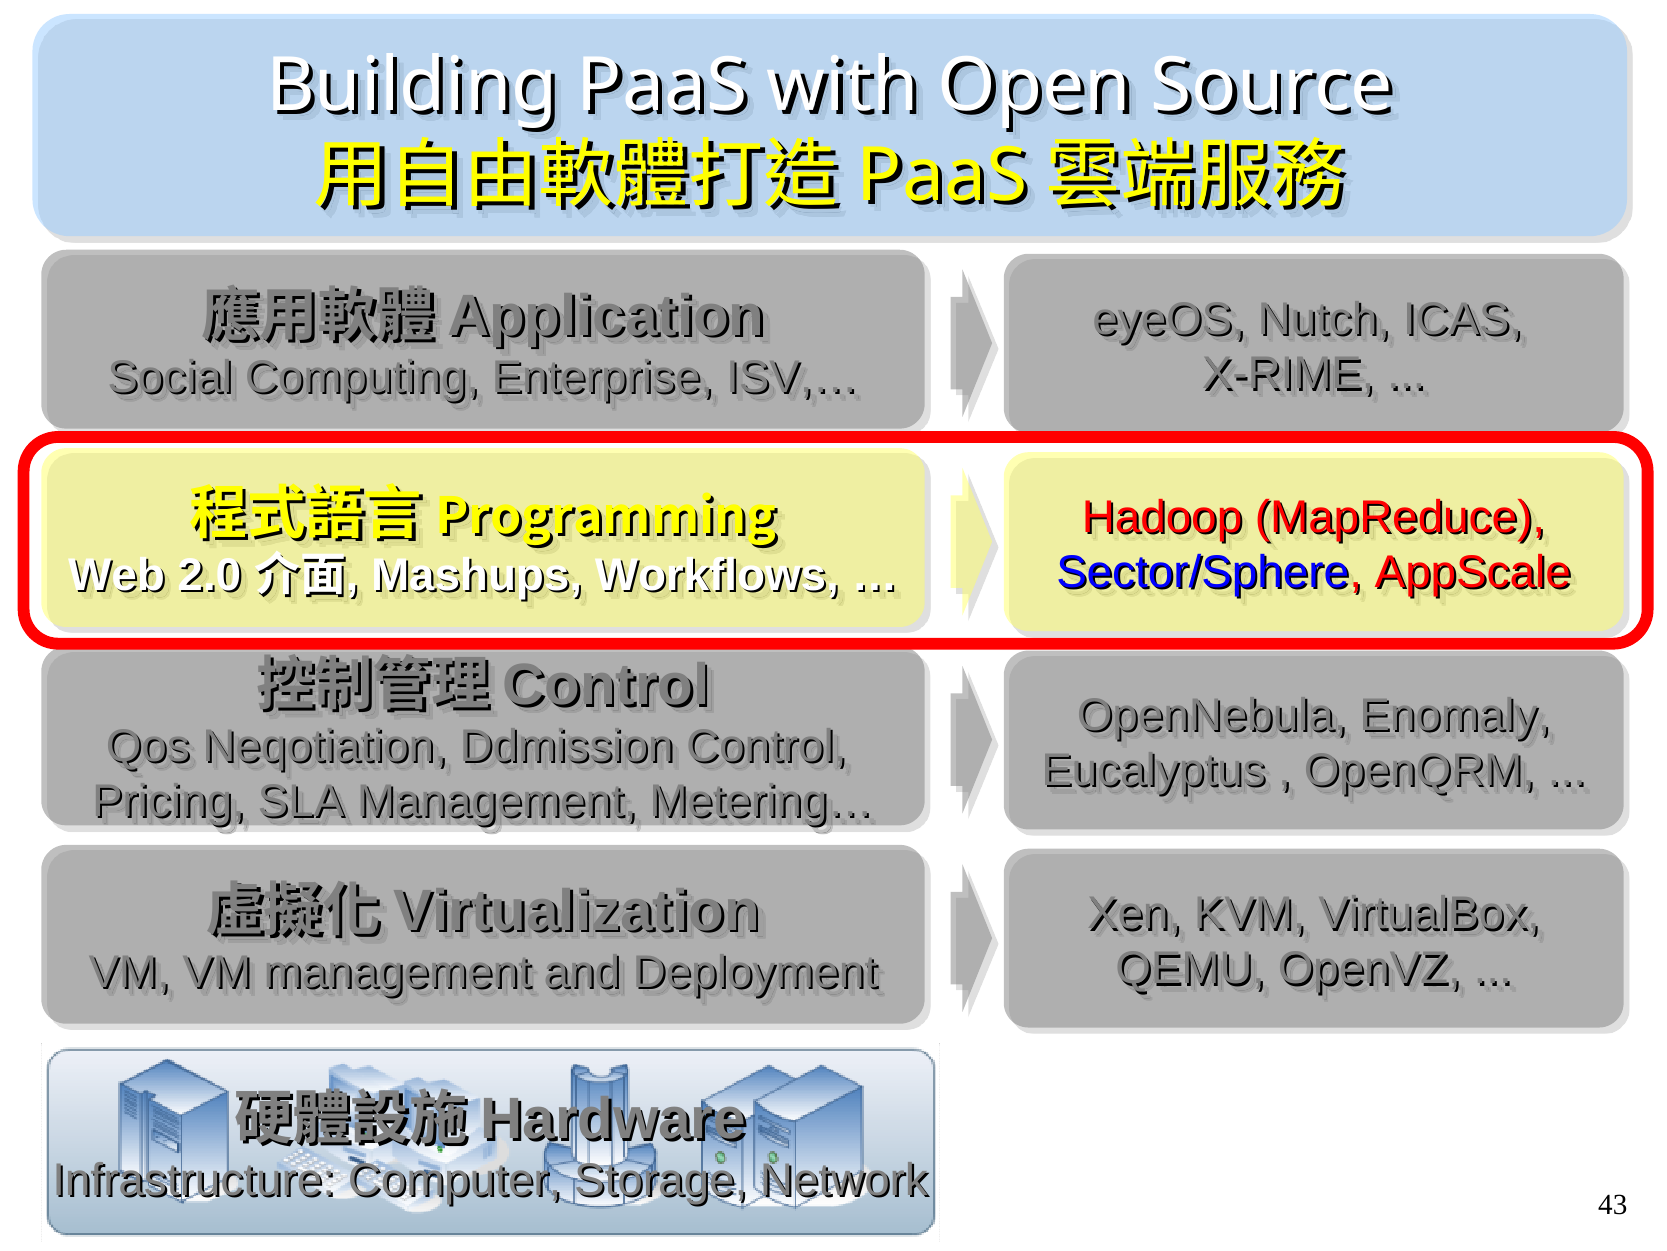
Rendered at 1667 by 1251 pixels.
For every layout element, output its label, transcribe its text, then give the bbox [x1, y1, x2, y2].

text_box eyeOS, Nutch, ICAS, X-RIME, ... [1003, 253, 1624, 431]
text_box OpenNebula, Enomaly, Eucalyptus , OpenQRM, ... [1003, 650, 1624, 830]
picture [41, 1043, 940, 1242]
text_box [950, 665, 993, 814]
text_box [950, 269, 993, 417]
text_box [950, 467, 993, 616]
text_box 程式語言 Programming Web 2.0 介面, Mashups, Workflows, … [41, 448, 925, 627]
text_box Xen, KVM, VirtualBox, QEMU, OpenVZ, ... [1003, 848, 1624, 1028]
text_box Hadoop (MapReduce), Sector/Sphere, AppScale [1003, 452, 1624, 632]
text_box 虛擬化 Virtualization VM, VM management and Deployment [41, 844, 925, 1024]
text_box 應用軟體 Application Social Computing, Enterprise, ISV,… [41, 249, 925, 429]
text_box [950, 864, 993, 1012]
text_box Building PaaS with Open Source 用自由軟體打造PaaS雲端服務 [32, 13, 1628, 237]
text_box 控制管理 Control Qos Neqotiation, Ddmission Control, Pricing, SLA Management, Metering… [41, 650, 925, 826]
